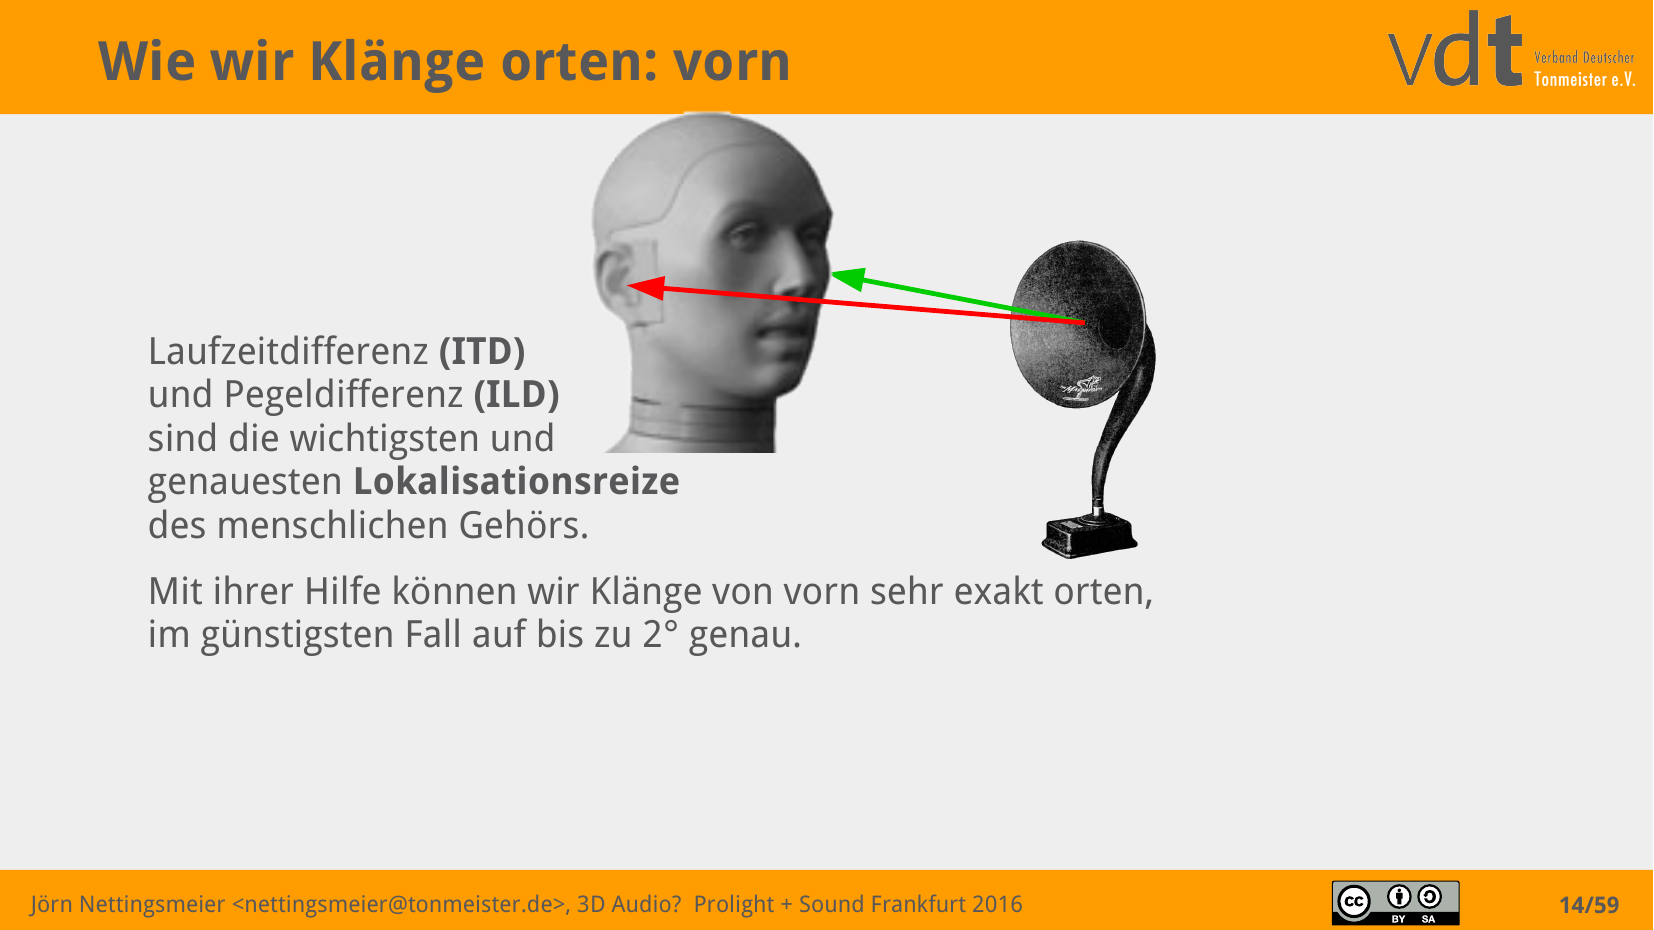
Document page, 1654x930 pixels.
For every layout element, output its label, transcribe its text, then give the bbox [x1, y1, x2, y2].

picture [336, 46, 1167, 329]
picture [1377, 0, 1646, 104]
list Laufzeitdifferenz (ITD) und Pegeldifferenz (ILD) sind die wichtigsten und genauesten Lokalisationsreize des menschlichen Gehörs. Mit ihrer Hilfe können wir Klänge von vorn sehr exakt orten, im günstigsten Fall auf bis zu 2° genau. [76, 329, 1565, 870]
title Wie wir Klänge orten: vorn [98, 4, 1216, 119]
